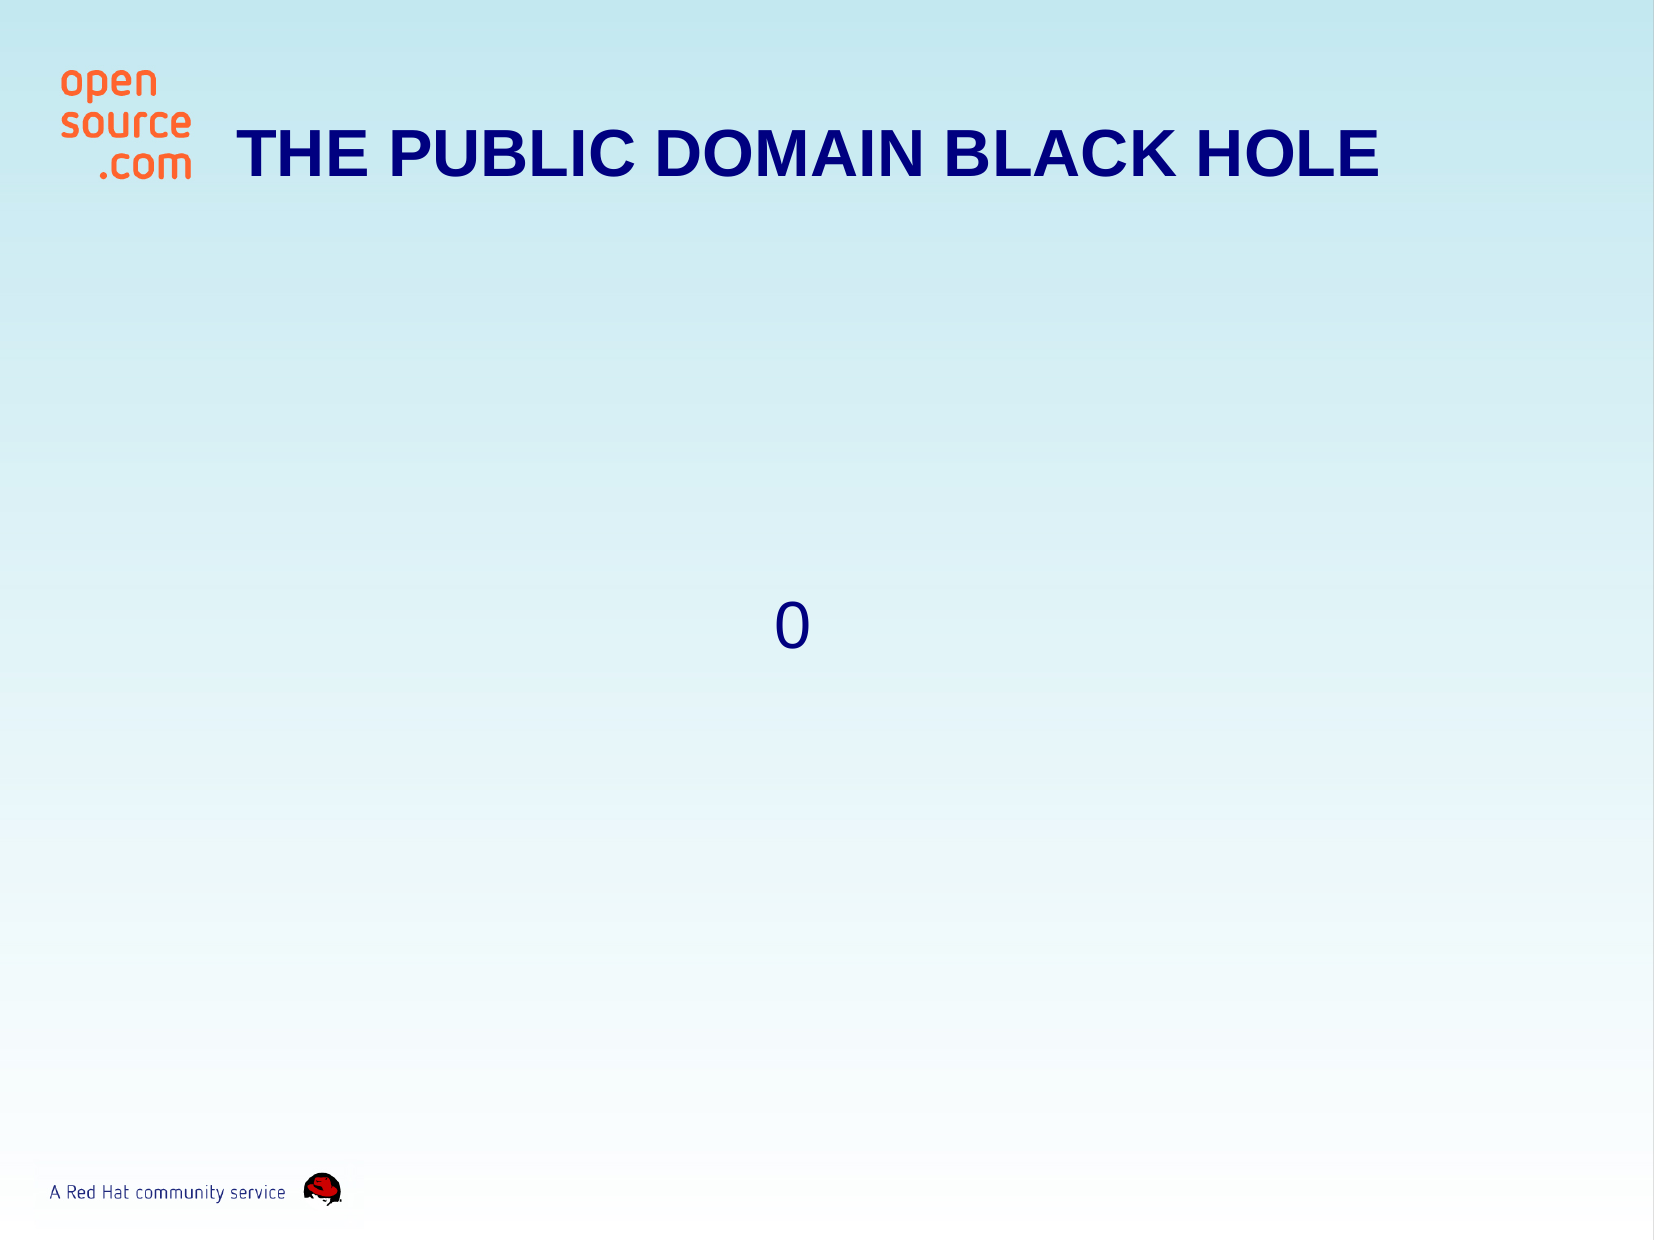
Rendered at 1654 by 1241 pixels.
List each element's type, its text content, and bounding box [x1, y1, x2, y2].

text_box 0 [49, 102, 1538, 1148]
title THE PUBLIC DOMAIN BLACK HOLE [236, 56, 1654, 250]
picture [0, 0, 1654, 1241]
